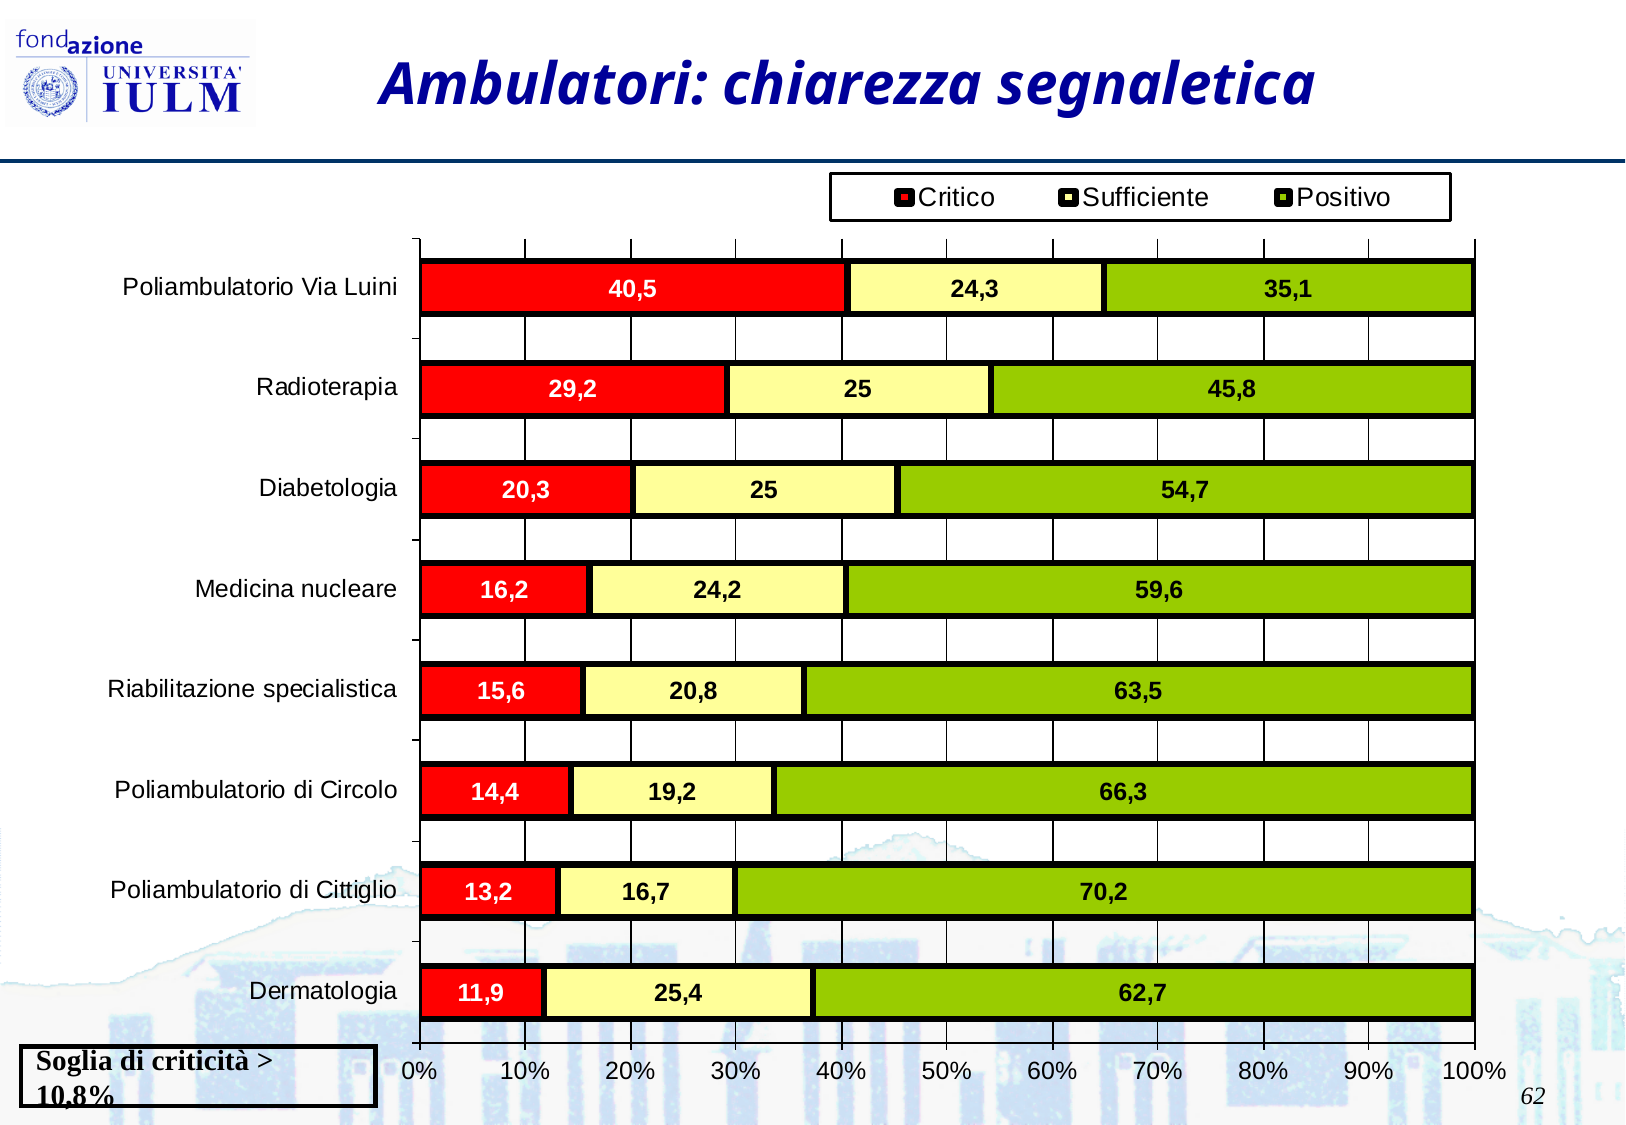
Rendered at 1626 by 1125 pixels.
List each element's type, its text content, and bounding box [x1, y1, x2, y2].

text_box Ambulatori: chiarezza segnaletica [304, 18, 1392, 144]
picture [81, 161, 1545, 1120]
text_box Soglia di criticità > 10,8% [21, 1046, 376, 1106]
picture [5, 19, 256, 127]
